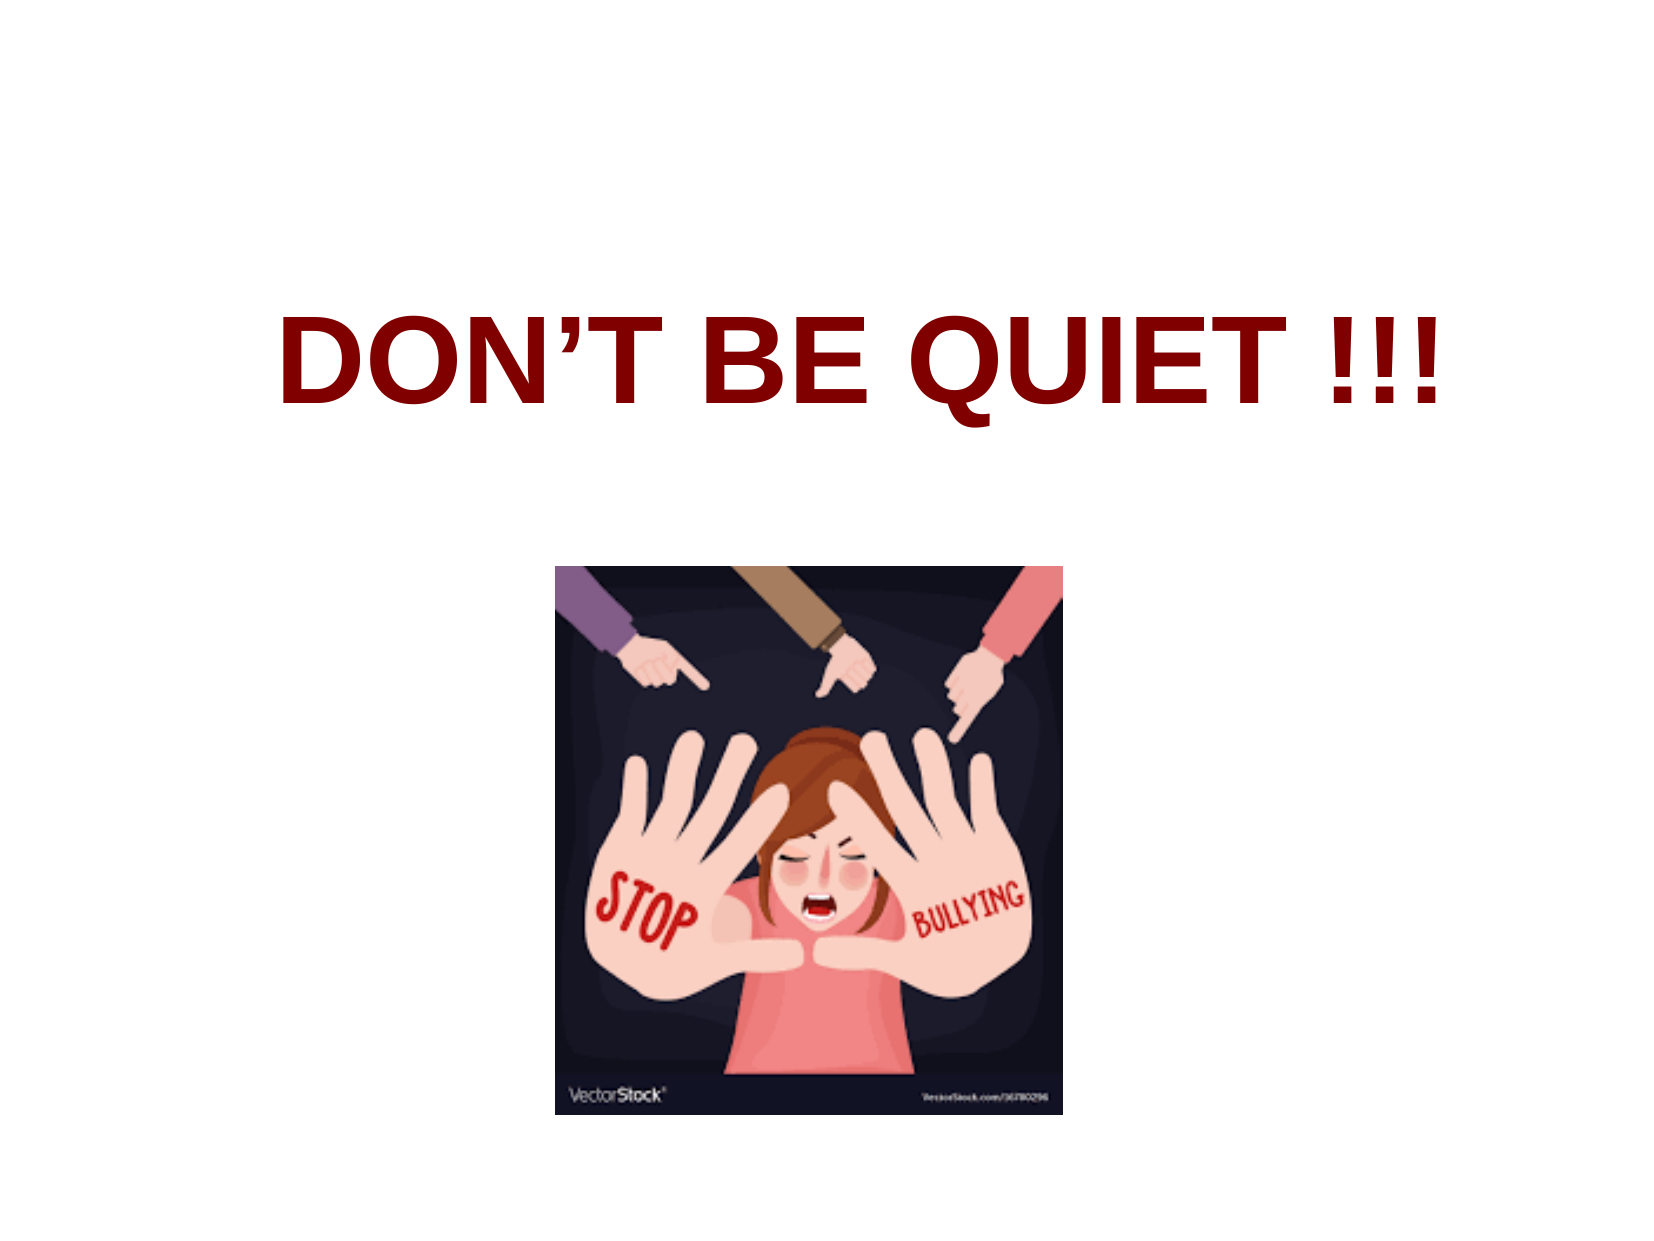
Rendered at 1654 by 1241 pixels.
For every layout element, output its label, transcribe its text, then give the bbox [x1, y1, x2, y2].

list DON’T BE QUIET !!! [82, 290, 1571, 1010]
picture [555, 566, 1063, 1115]
